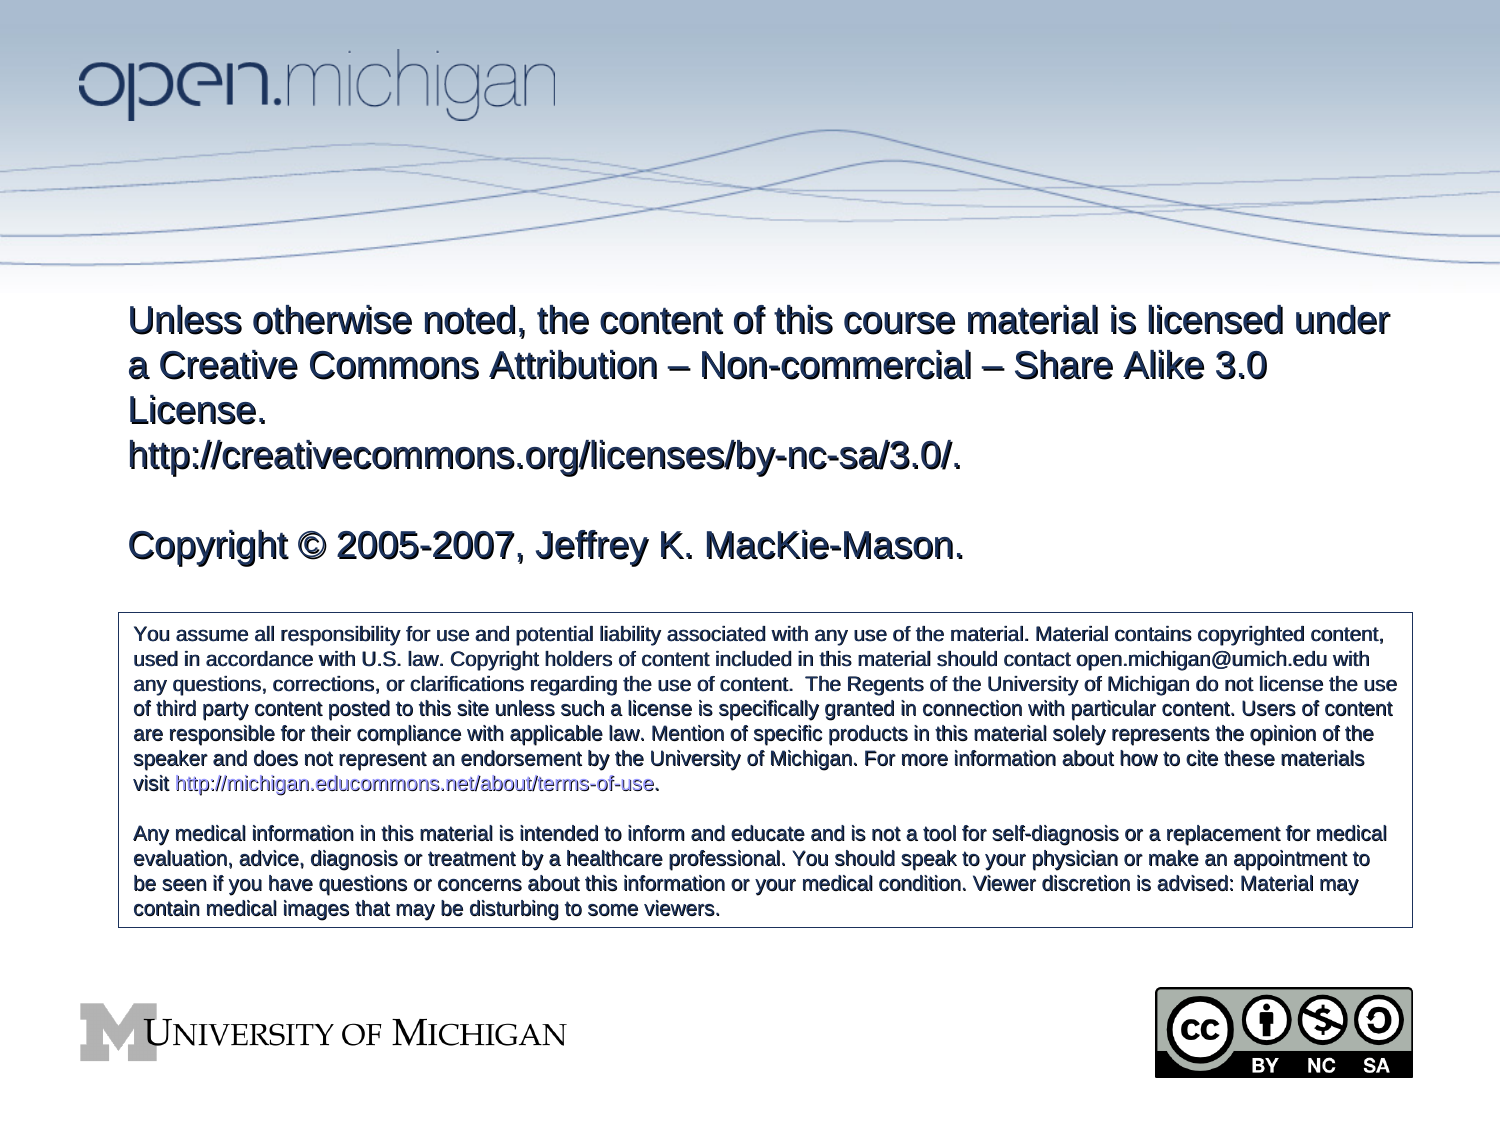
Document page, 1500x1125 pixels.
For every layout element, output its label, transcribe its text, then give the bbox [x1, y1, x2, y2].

text_box You assume all responsibility for use and potential liability associated with any use of the material. Material contains copyrighted content, used in accordance with U.S. law. Copyright holders of content included in this material should contact open.michigan@umich.edu with any questions, corrections, or clarifications regarding the use of content. The Regents of the University of Michigan do not license the use of third party content posted to this site unless such a license is specifically granted in connection with particular content. Users of content are responsible for their compliance with applicable law. Mention of specific products in this material solely represents the opinion of the speaker and does not represent an endorsement by the University of Michigan. For more information about how to cite these materials visit http://michigan.educommons.net/about/terms-of-use. Any medical information in this material is intended to inform and educate and is not a tool for self-diagnosis or a replacement for medical evaluation, advice, diagnosis or treatment by a healthcare professional. You should speak to your physician or make an appointment to be seen if you have questions or concerns about this information or your medical condition. Viewer discretion is advised: Material may contain medical images that may be disturbing to some viewers. [118, 612, 1413, 928]
picture [79, 1002, 567, 1062]
picture [1155, 987, 1413, 1078]
picture [0, 0, 1500, 293]
text_box Unless otherwise noted, the content of this course material is licensed under a Creative Commons Attribution – Non-commercial – Share Alike 3.0 License. http://creativecommons.org/licenses/by-nc-sa/3.0/. Copyright © 2005-2007, Jeffrey K. MacKie-Mason. [112, 287, 1407, 573]
